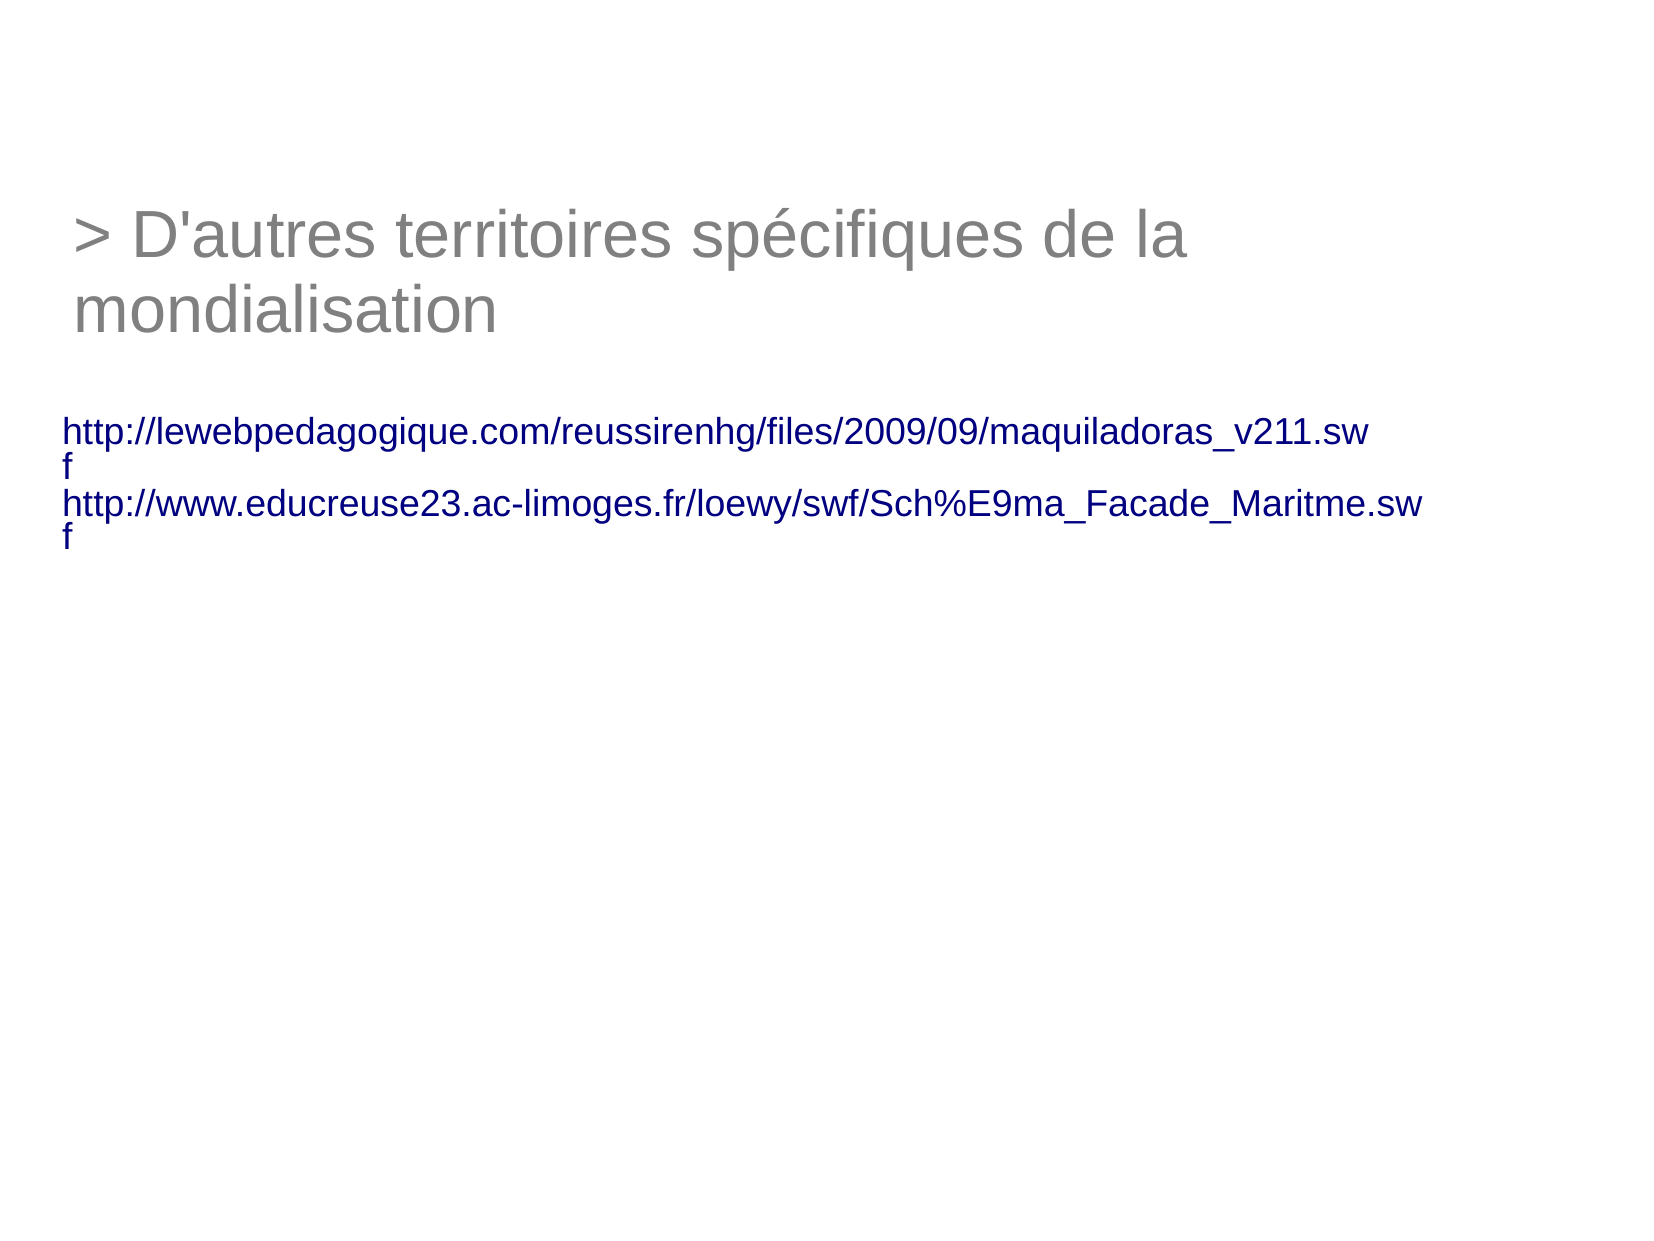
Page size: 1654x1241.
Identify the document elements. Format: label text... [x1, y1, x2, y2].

text_box http://www.educreuse23.ac-limoges.fr/loewy/swf/Sch%E9ma_Facade_Maritme.swf [47, 474, 1444, 574]
text_box > D'autres territoires spécifiques de la mondialisation [59, 189, 1222, 355]
text_box http://lewebpedagogique.com/reussirenhg/files/2009/09/maquiladoras_v211.swf [47, 403, 1393, 503]
